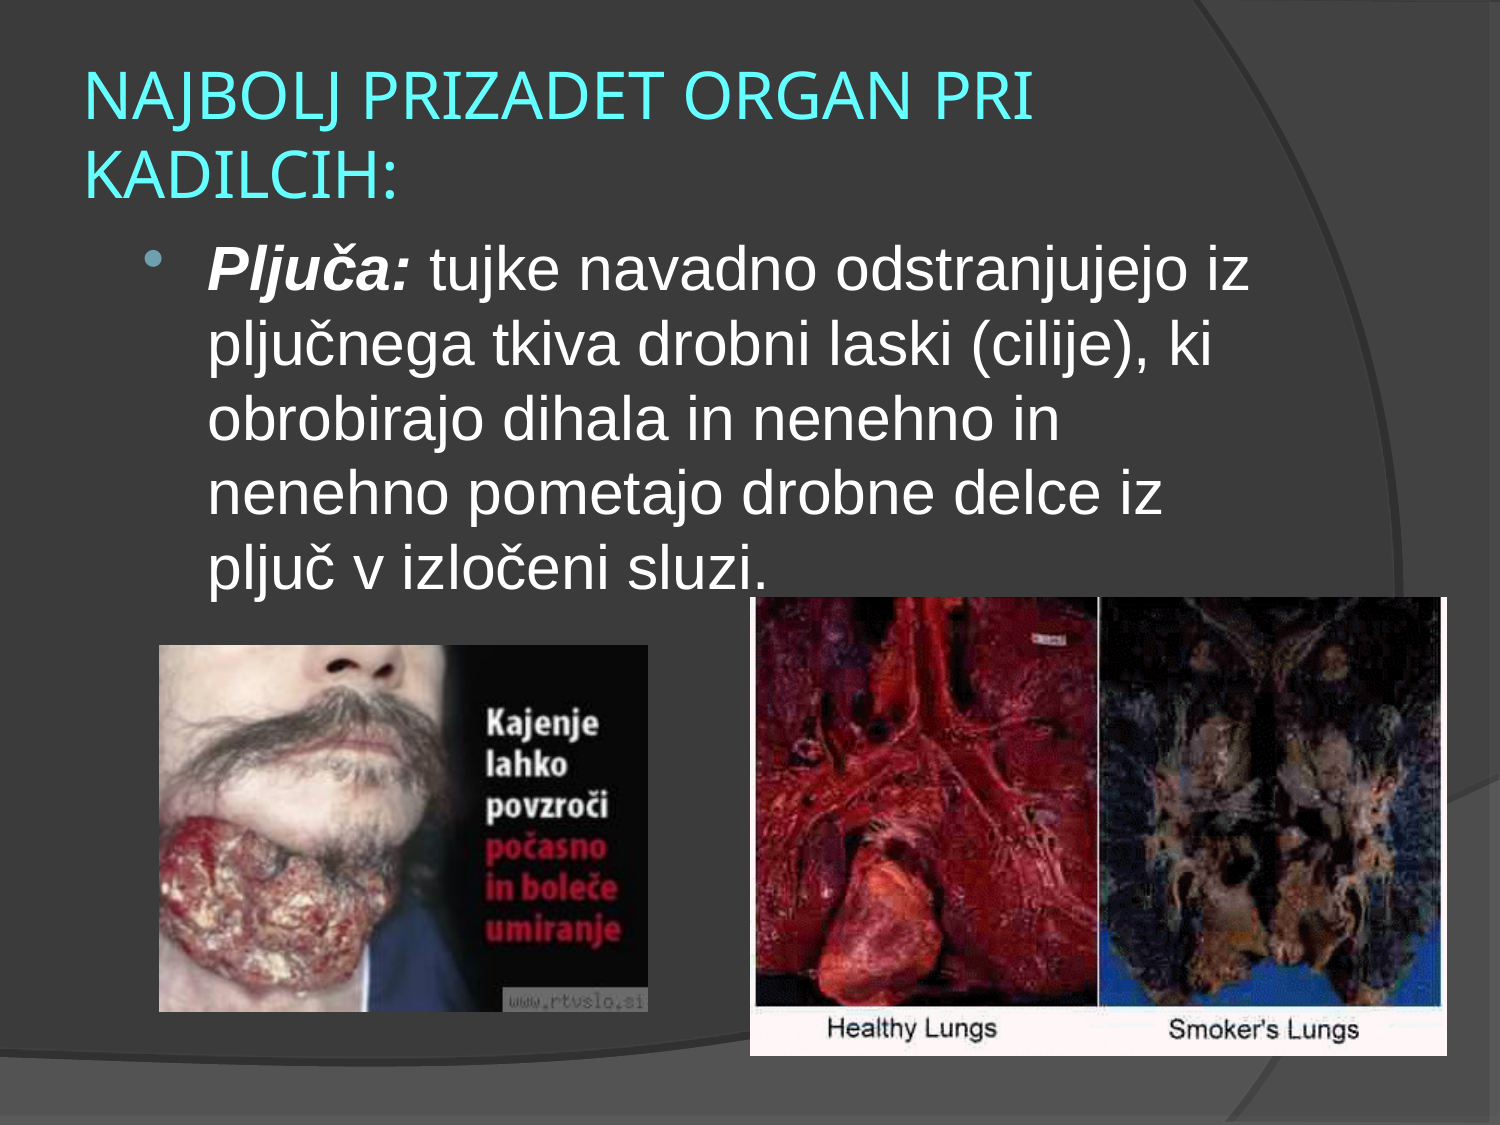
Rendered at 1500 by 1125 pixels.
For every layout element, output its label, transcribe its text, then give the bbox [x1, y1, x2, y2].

picture [750, 597, 1447, 1057]
picture [159, 645, 648, 1012]
title NAJBOLJ PRIZADET ORGAN PRI KADILCIH: [75, 45, 1341, 220]
list Pljuča: tujke navadno odstranjujejo iz pljučnega tkiva drobni laski (cilije), ki obrobirajo dihala in nenehno in nenehno pometajo drobne delce iz pljuč v izločeni sluzi. [123, 220, 1306, 1005]
